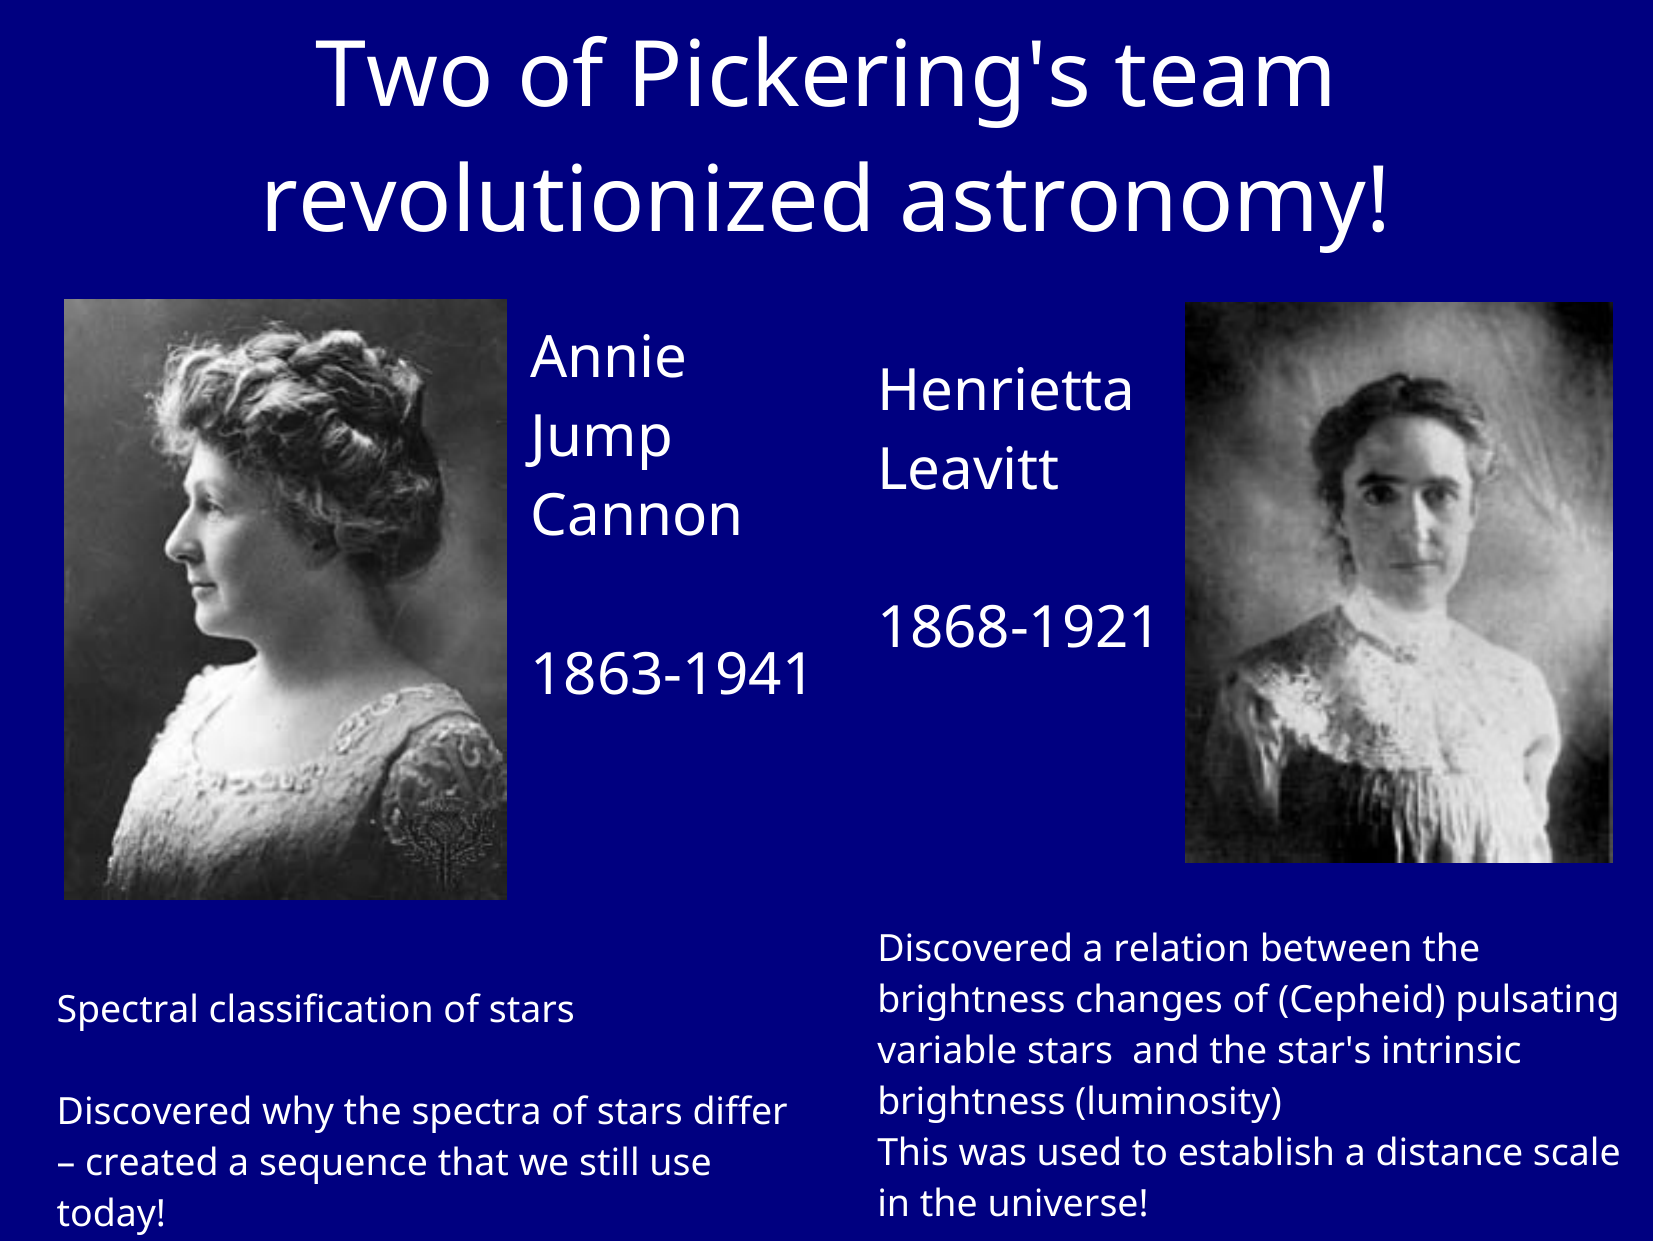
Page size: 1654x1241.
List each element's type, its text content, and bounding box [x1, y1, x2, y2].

text_box Annie Jump Cannon 1863-1941 [515, 307, 826, 676]
text_box Spectral classification of stars Discovered why the spectra of stars differ – created a sequence that we still use today! [41, 975, 826, 1241]
title Two of Pickering's team revolutionized astronomy! [82, 22, 1571, 245]
text_box Henrietta Leavitt 1868-1921 [862, 340, 1172, 638]
picture [1185, 302, 1613, 863]
picture [64, 299, 507, 901]
text_box Discovered a relation between the brightness changes of (Cepheid) pulsating variable stars and the star's intrinsic brightness (luminosity) This was used to establish a distance scale in the universe! [862, 913, 1646, 1201]
